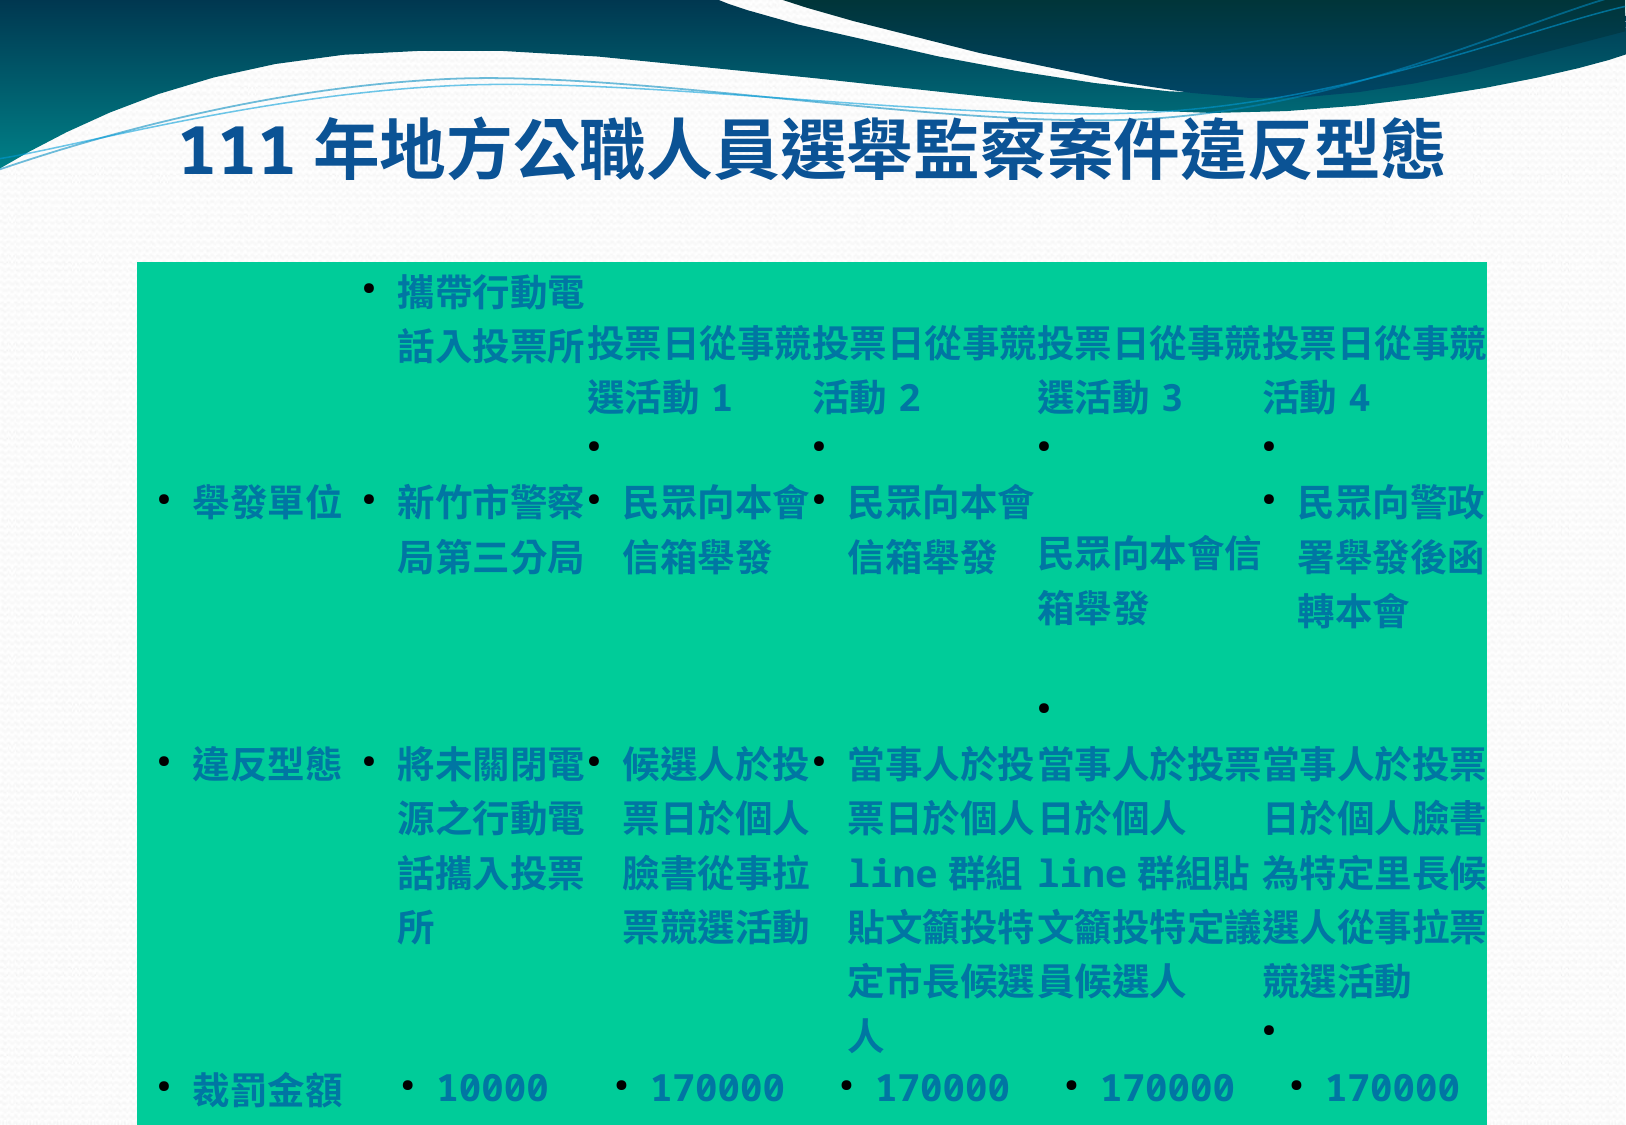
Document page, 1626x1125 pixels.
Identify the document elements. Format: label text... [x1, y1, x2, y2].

table_header 投票日從事競選活動1 [587, 262, 812, 473]
table_cell 當事人於投票日於個人line群組貼文籲投特定議員候選人 [1037, 735, 1262, 1061]
table_cell 民眾向警政署舉發後函轉本會 [1262, 473, 1487, 735]
table_cell 違反型態 [137, 735, 362, 1061]
table_header 投票日從事競選活動3 [1037, 262, 1262, 473]
table_cell 170000 [1262, 1061, 1487, 1125]
table_cell 裁罰金額 （新台幣） [137, 1061, 362, 1125]
table_cell 10000 [362, 1061, 587, 1125]
table_header 投票日從事競活動4 [1262, 262, 1487, 473]
table_cell 新竹市警察局第三分局 [362, 473, 587, 735]
table_cell 170000 [1037, 1061, 1262, 1125]
table_header 投票日從事競活動2 [812, 262, 1037, 473]
table_cell 候選人於投票日於個人臉書從事拉票競選活動 [587, 735, 812, 1061]
table_cell 民眾向本會信箱舉發 [587, 473, 812, 735]
table_cell 民眾向本會信箱舉發 [812, 473, 1037, 735]
table_cell 當事人於投票日於個人臉書為特定里長候選人從事拉票競選活動 [1262, 735, 1487, 1061]
table_header 攜帶行動電話入投票所 [362, 262, 587, 473]
title 111年地方公職人員選舉監察案件違反型態 [81, 0, 1544, 188]
table_cell 舉發單位 [137, 473, 362, 735]
table_cell 170000 [587, 1061, 812, 1125]
table_cell 民眾向本會信箱舉發 [1037, 473, 1262, 735]
table_cell 當事人於投票日於個人line群組貼文籲投特定市長候選人 [812, 735, 1037, 1061]
table_cell 170000 [812, 1061, 1037, 1125]
table_header [137, 262, 362, 473]
table_cell 將未關閉電源之行動電話攜入投票所 [362, 735, 587, 1061]
